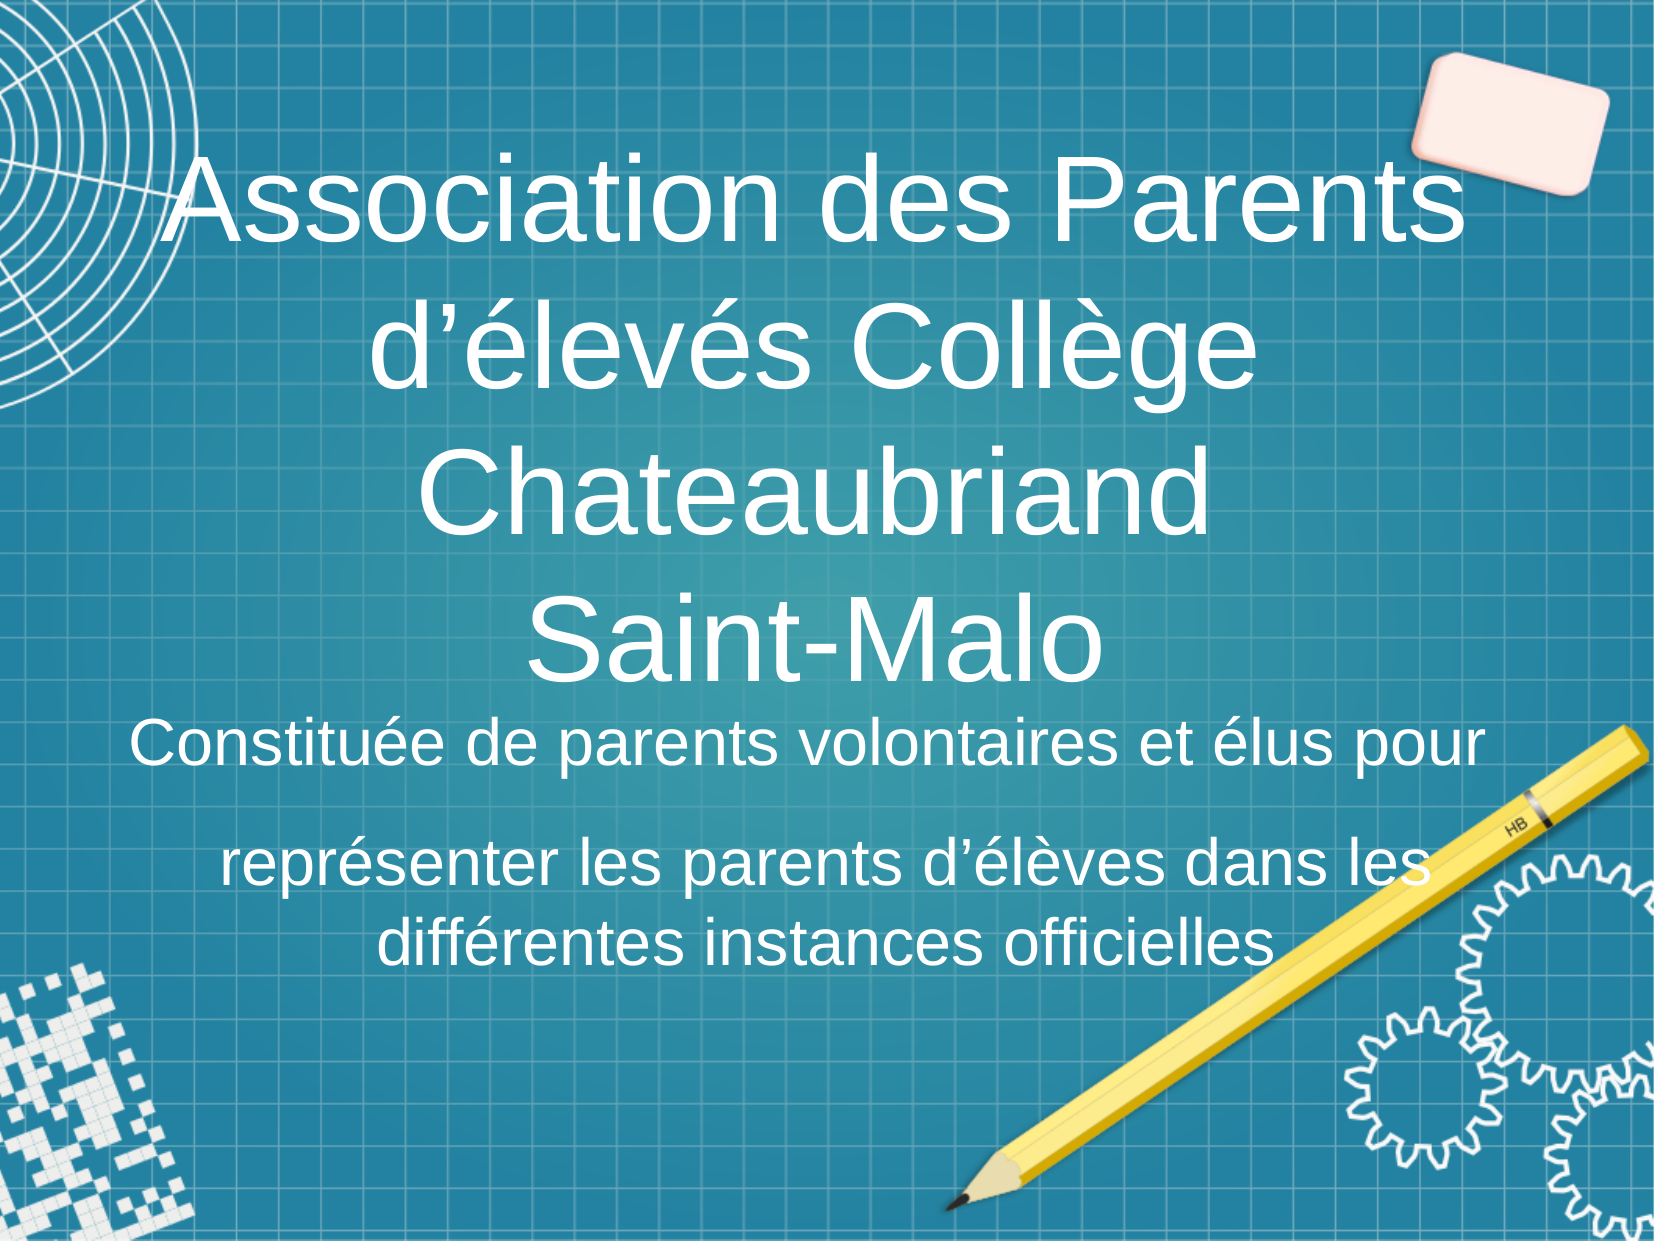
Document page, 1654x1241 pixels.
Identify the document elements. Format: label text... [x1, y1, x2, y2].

subtitle Constituée de parents volontaires et élus pour représenter les parents d’élèves dans les différentes instances officielles [82, 726, 1571, 951]
title Association des Parents d’élevés Collège Chateaubriand Saint-Malo [70, 140, 1559, 686]
